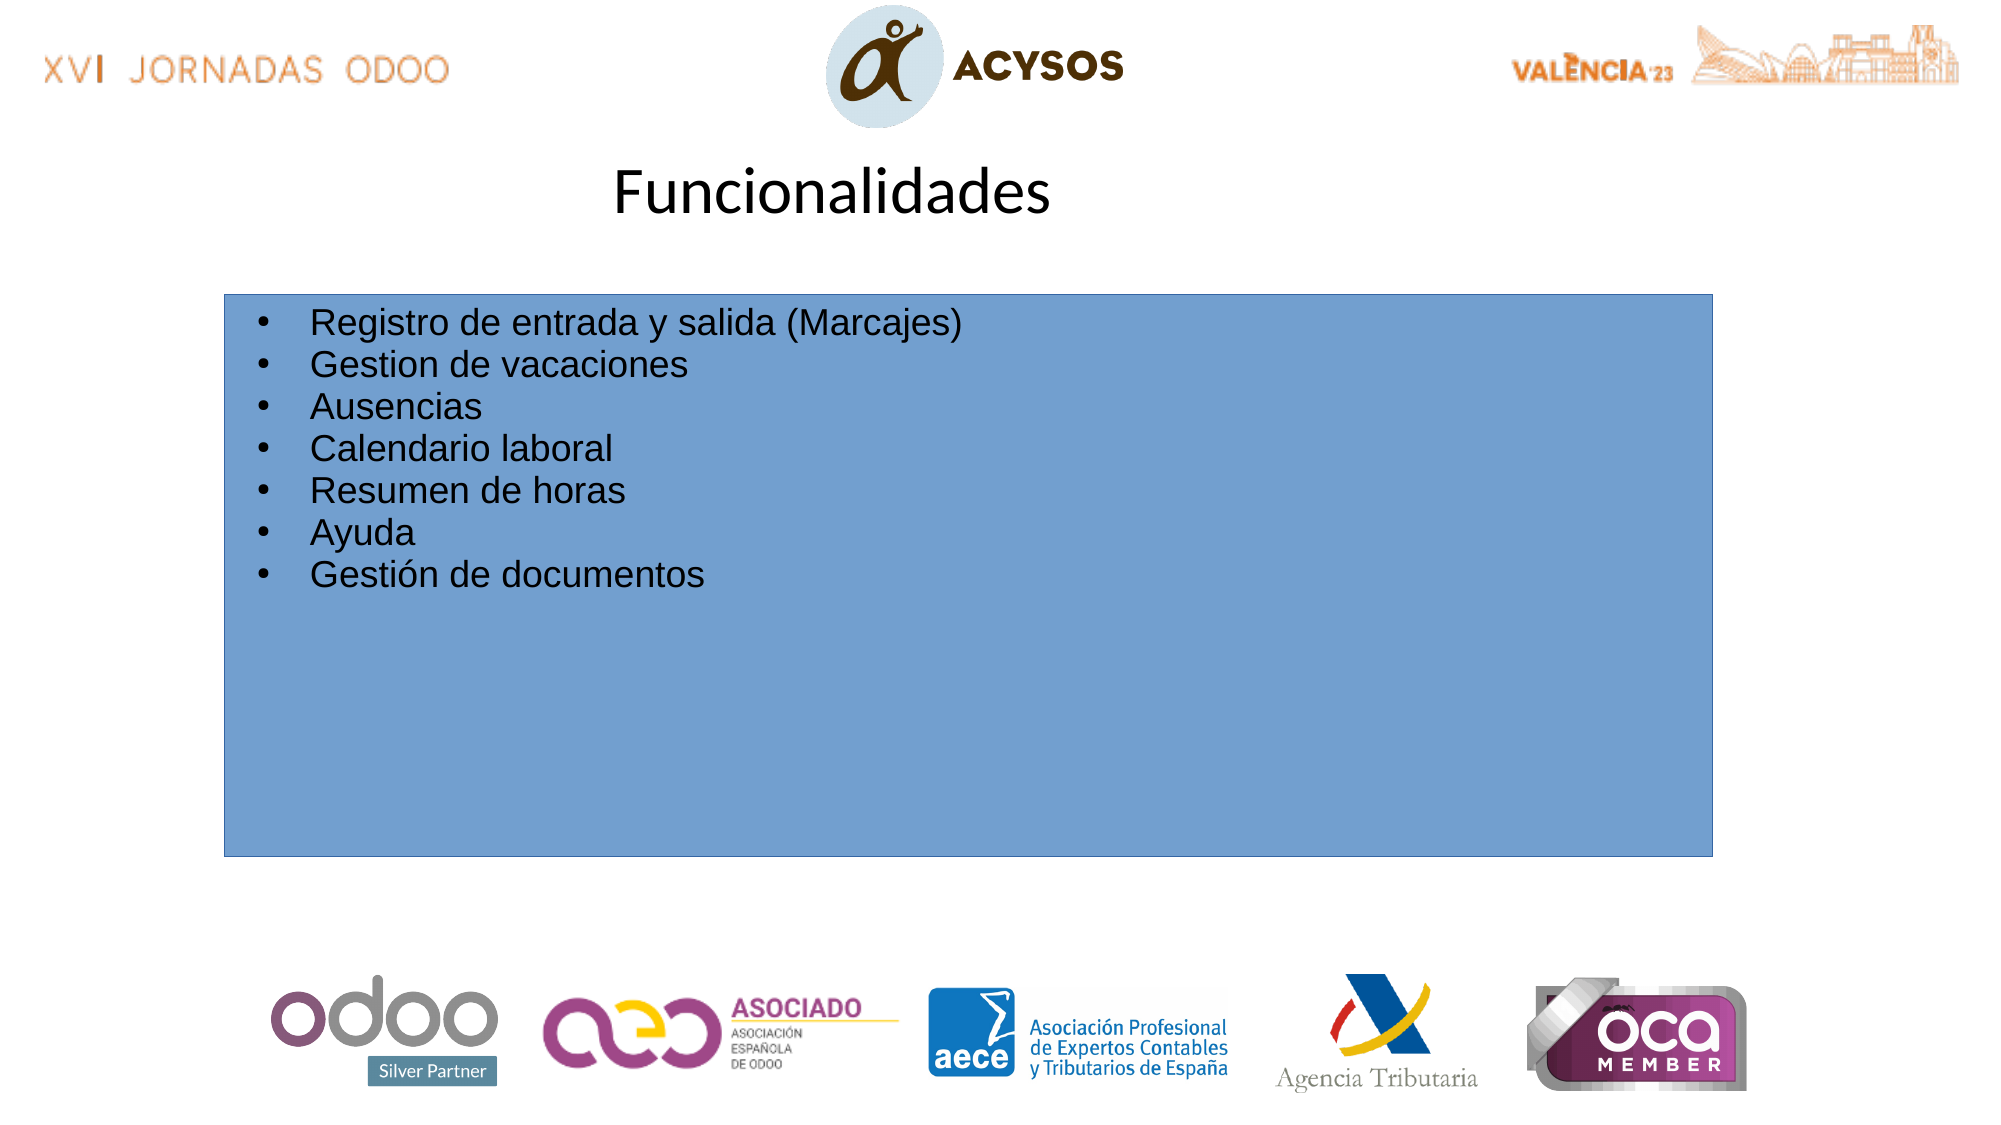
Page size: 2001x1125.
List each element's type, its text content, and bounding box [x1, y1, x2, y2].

title Funcionalidades [224, 119, 1441, 276]
picture [826, 5, 1123, 119]
picture [1523, 974, 1749, 1093]
picture [1275, 974, 1478, 1093]
picture [265, 968, 502, 1091]
list Registro de entrada y salida (Marcajes) Gestion de vacaciones Ausencias Calendario laboral Resumen de horas Ayuda Gestión de documentos [224, 294, 1713, 857]
picture [534, 974, 910, 1093]
picture [915, 974, 1241, 1093]
